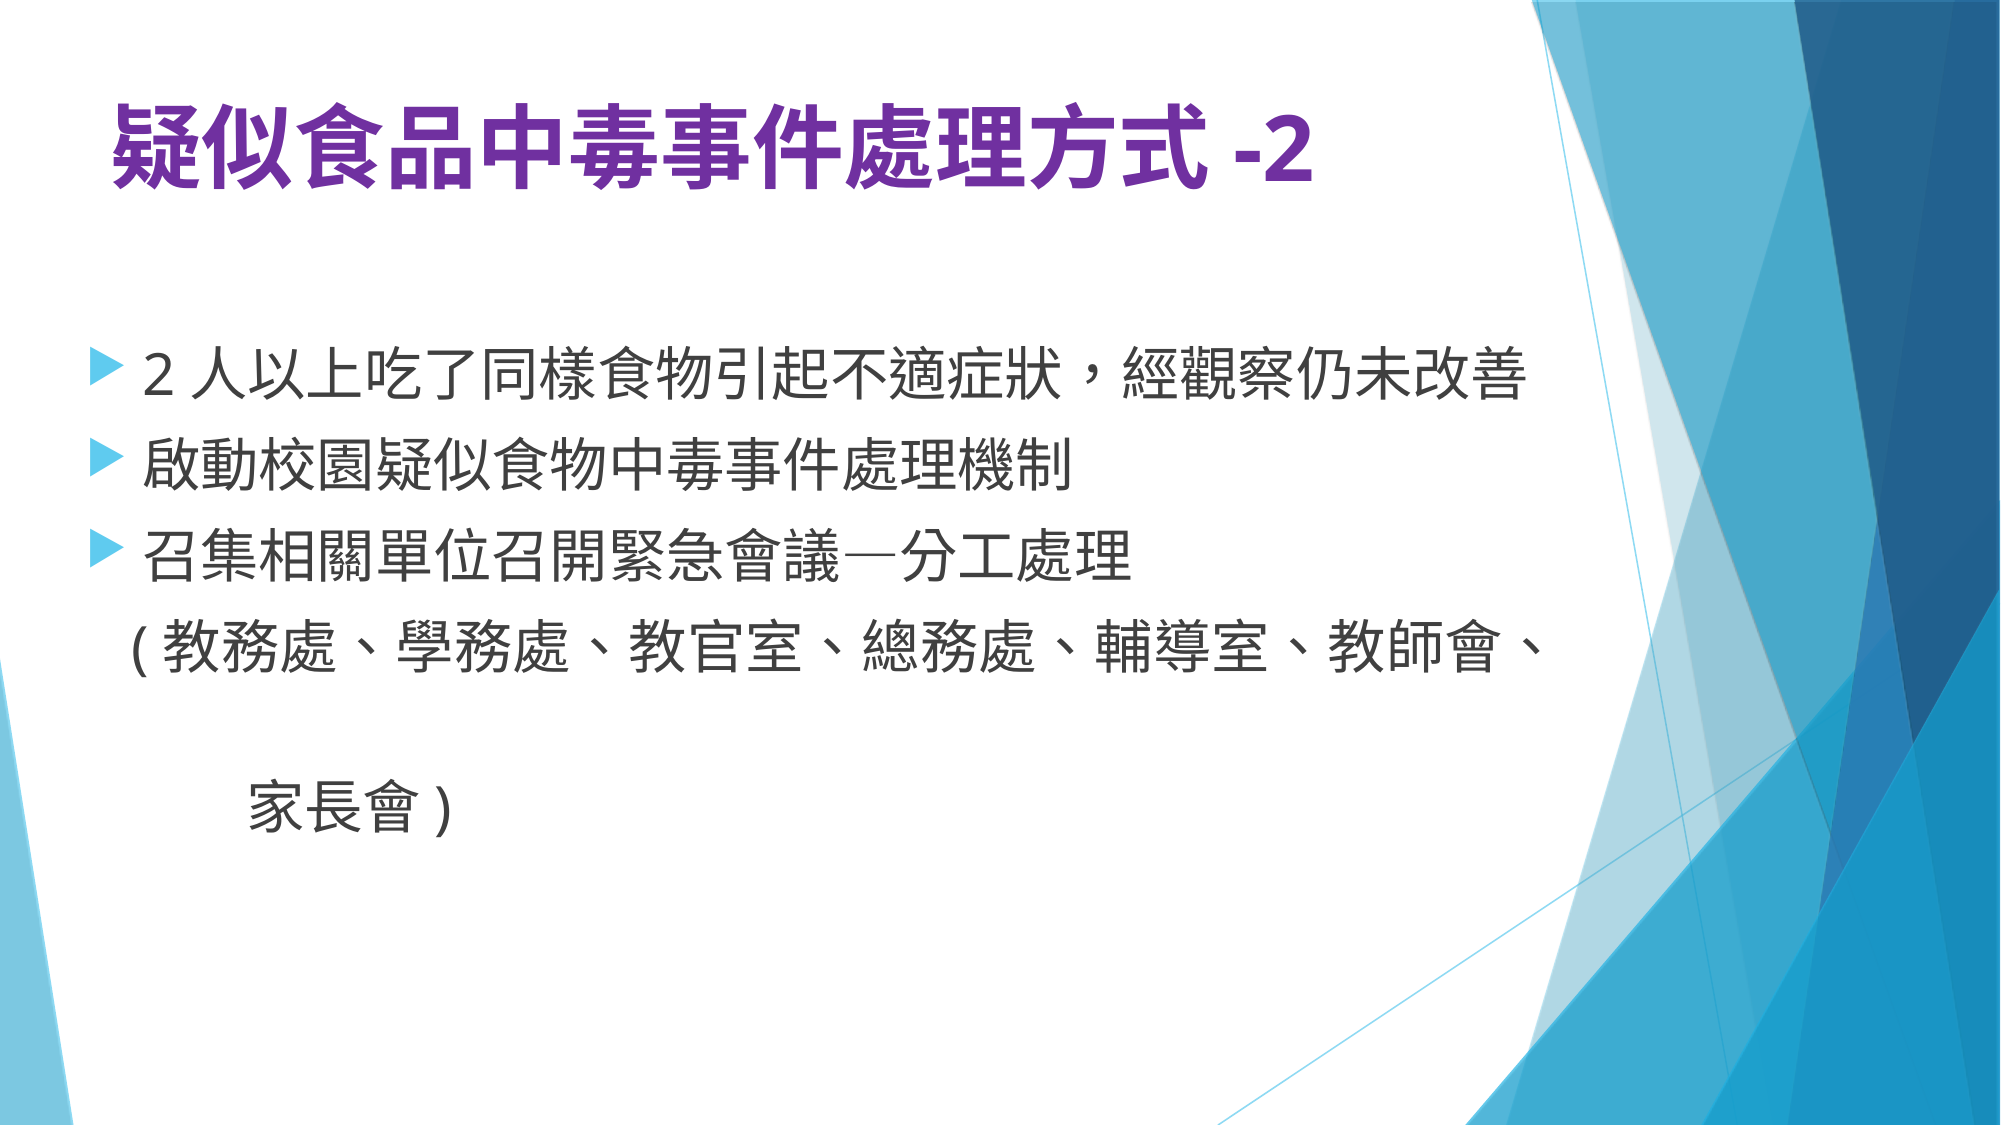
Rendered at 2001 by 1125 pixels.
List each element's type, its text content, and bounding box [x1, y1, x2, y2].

title 疑似食品中毒事件處理方式-2 [95, 82, 1506, 199]
list 2人以上吃了同樣食物引起不適症狀，經觀察仍未改善 啟動校園疑似食物中毒事件處理機制 召集相關單位召開緊急會議—分工處理 (教務處、學務處、教官室、總務處、輔導室、教師會、 家長會) [70, 329, 1558, 1006]
